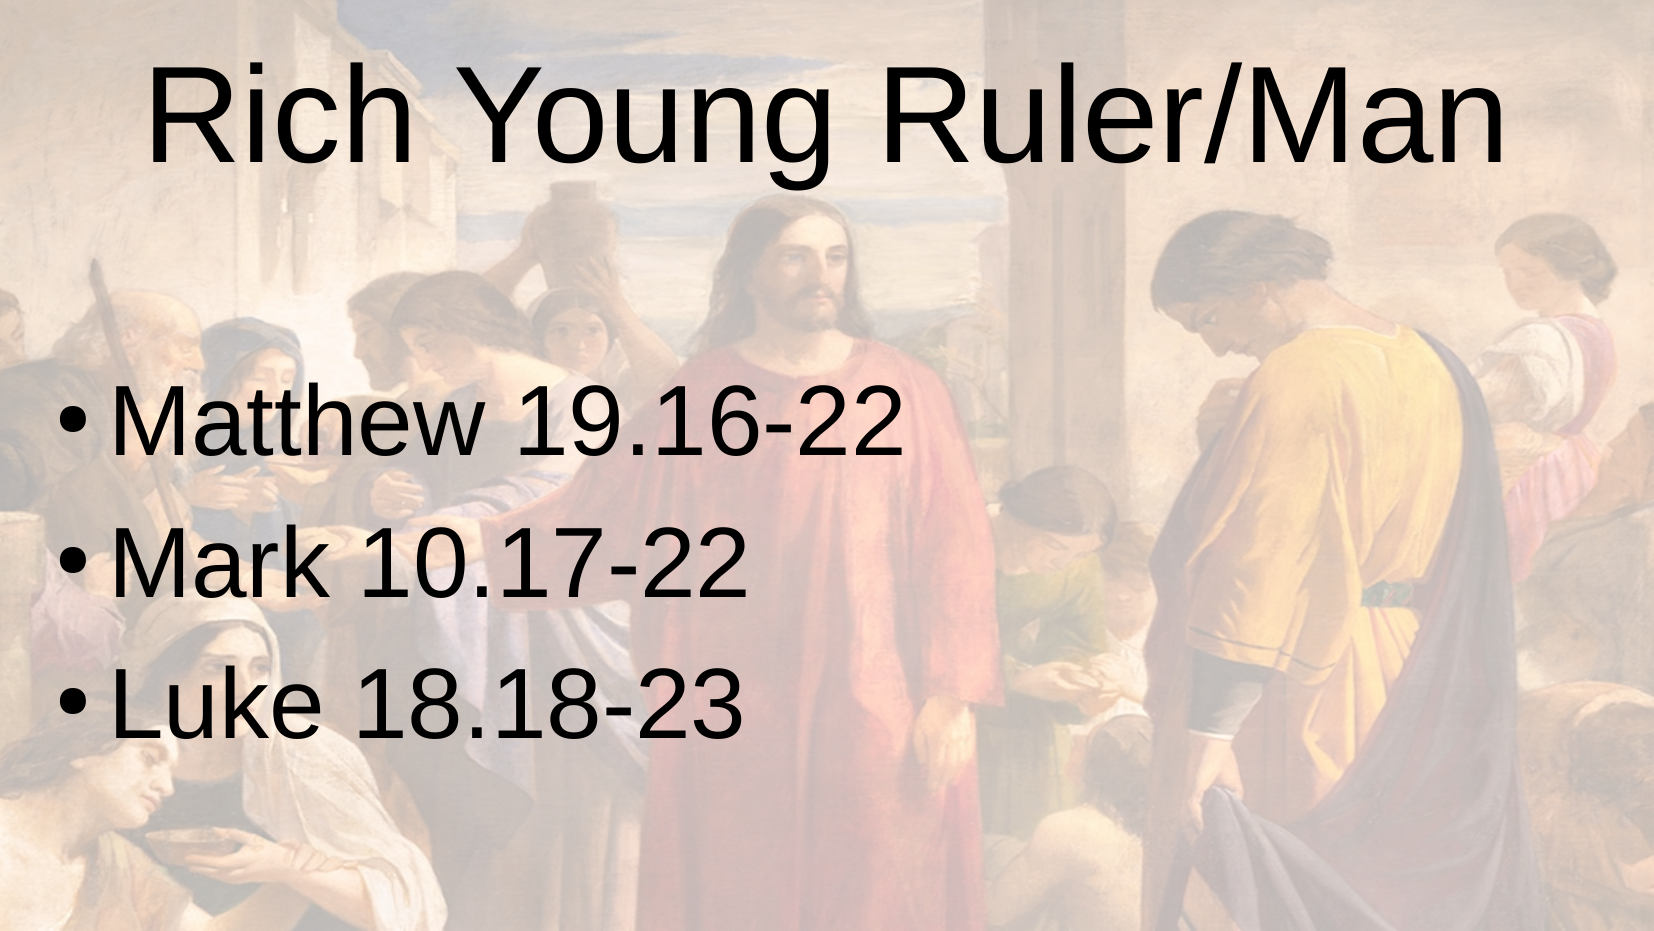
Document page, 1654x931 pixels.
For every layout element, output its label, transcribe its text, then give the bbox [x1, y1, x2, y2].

title Rich Young Ruler/Man [82, 37, 1571, 193]
picture [0, 0, 1654, 931]
list Matthew 19.16-22 Mark 10.17-22 Luke 18.18-23 [37, 225, 1613, 901]
